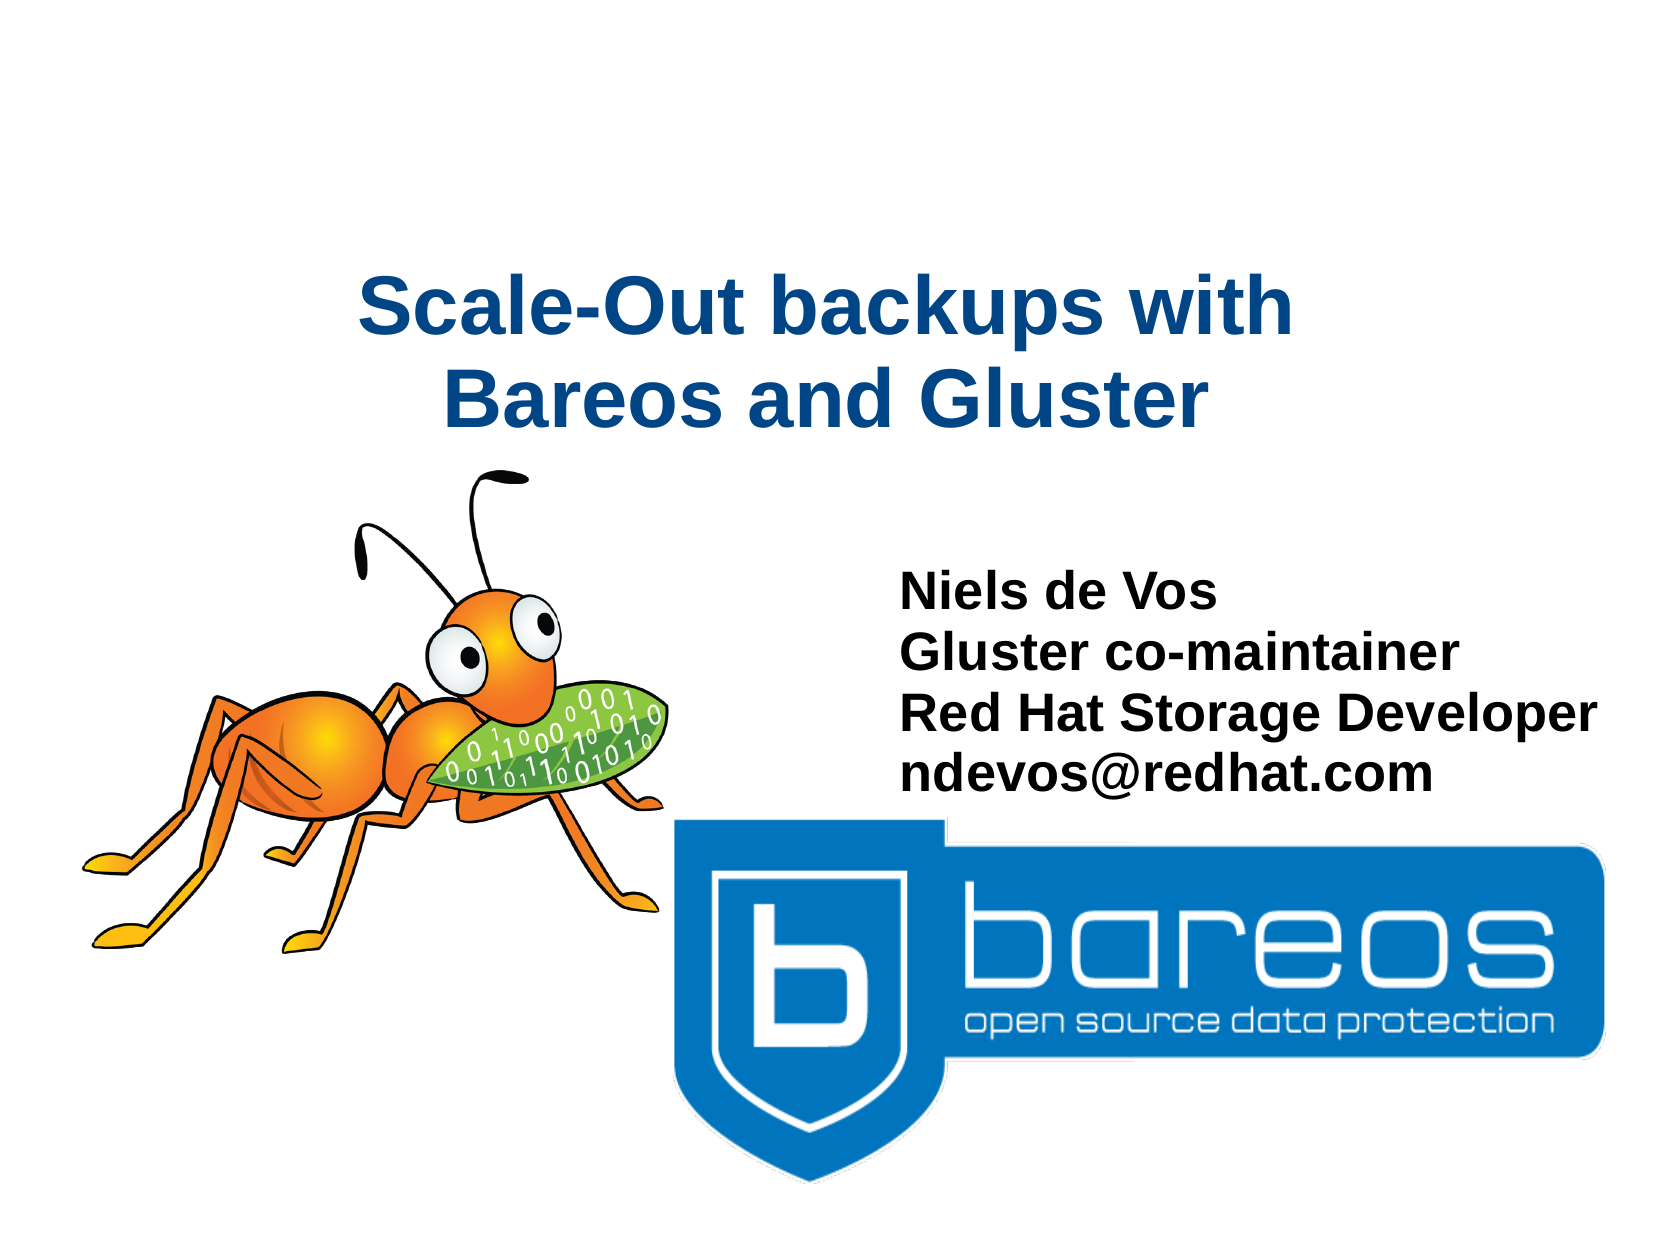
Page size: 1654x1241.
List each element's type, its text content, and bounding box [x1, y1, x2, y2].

subtitle Scale-Out backups with Bareos and Gluster [82, 259, 1571, 446]
text_box Niels de Vos Gluster co-maintainer Red Hat Storage Developer ndevos@redhat.com [885, 553, 1621, 932]
picture [74, 464, 1607, 1188]
